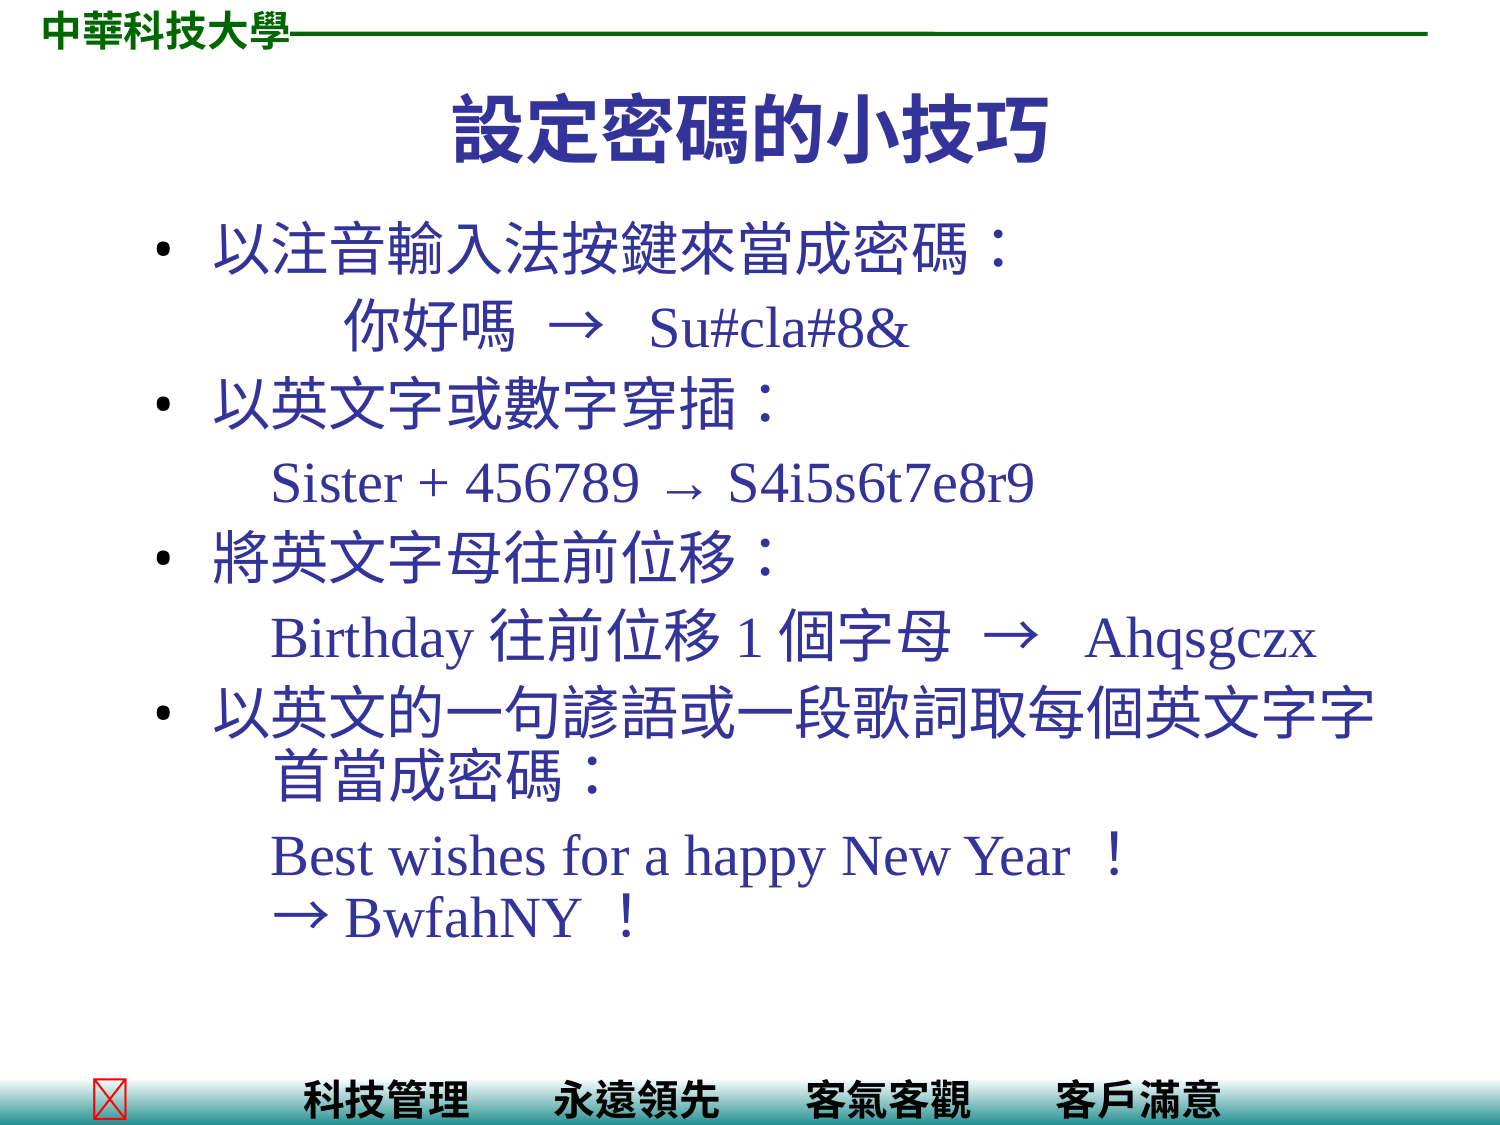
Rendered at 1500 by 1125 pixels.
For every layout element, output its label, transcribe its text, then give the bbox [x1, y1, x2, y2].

title 設定密碼的小技巧 [75, 50, 1426, 205]
list 以注音輸入法按鍵來當成密碼： 你好嗎 → Su#cla#8& 以英文字或數字穿插： Sister + 456789 → S4i5s6t7e8r9 將英文字母往前位移： Birthday往前位移1個字母 → Ahqsgczx 以英文的一句諺語或一段歌詞取每個英文字字首當成密碼： Best wishes for a happy New Year！→BwfahNY！ [137, 212, 1400, 1005]
